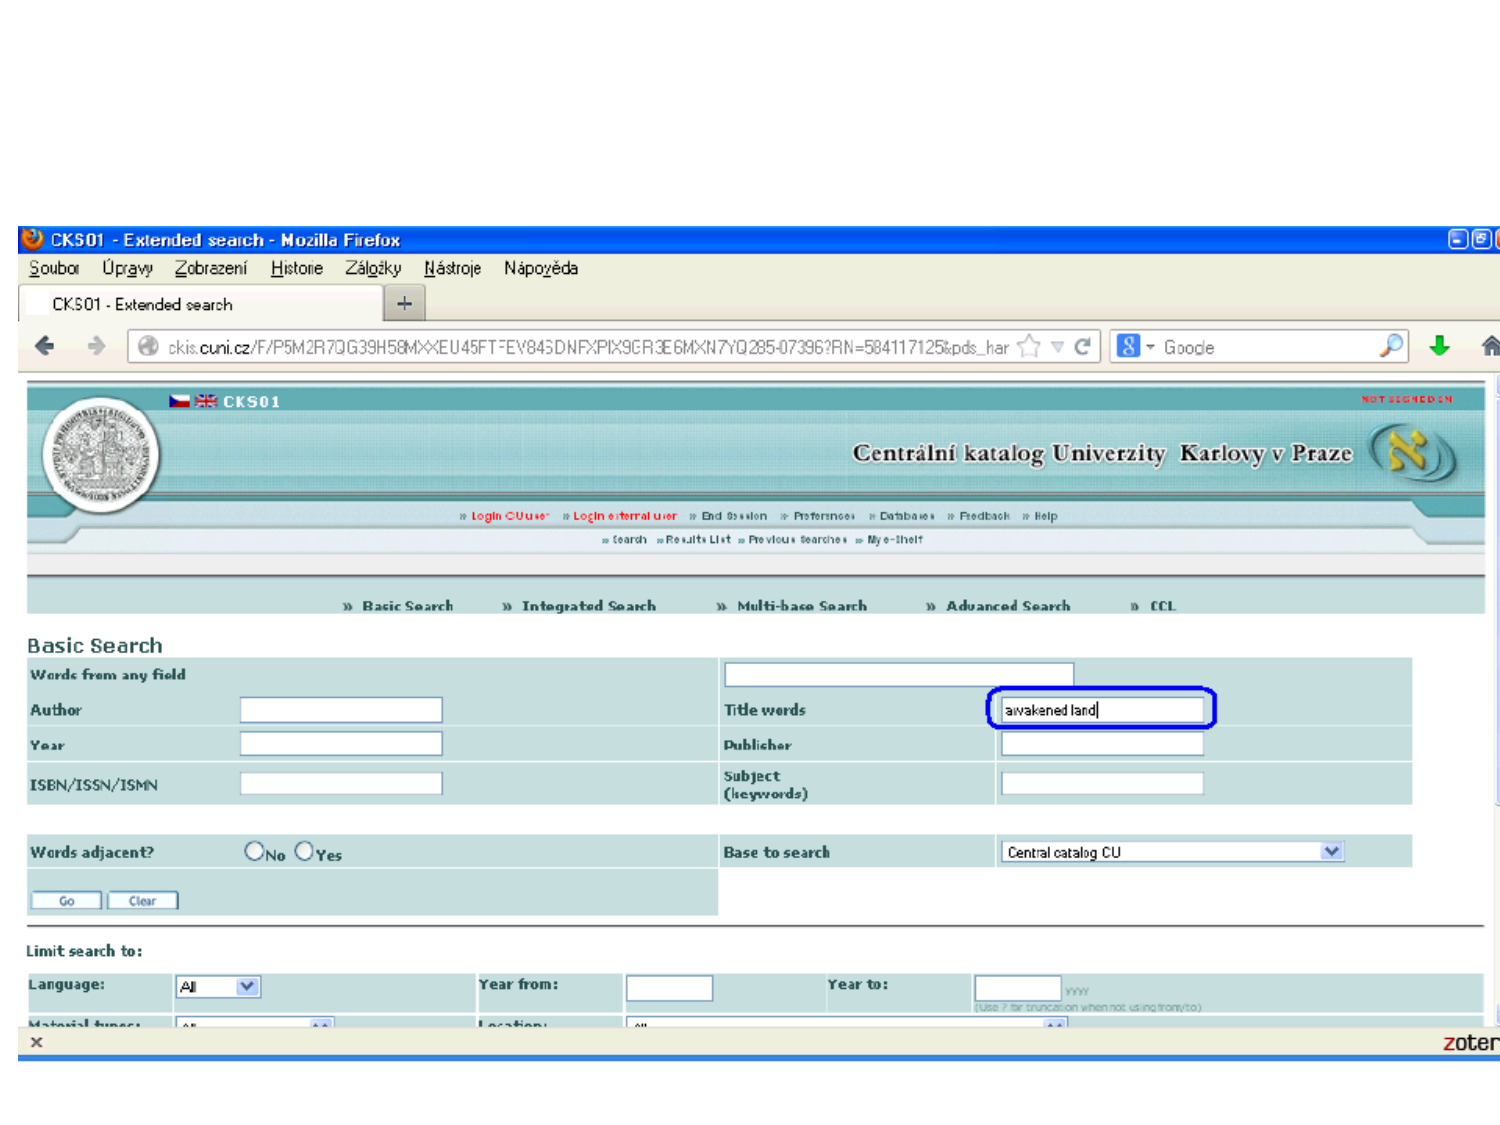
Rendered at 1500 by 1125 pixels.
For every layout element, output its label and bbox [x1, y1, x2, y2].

picture [18, 226, 1500, 1063]
